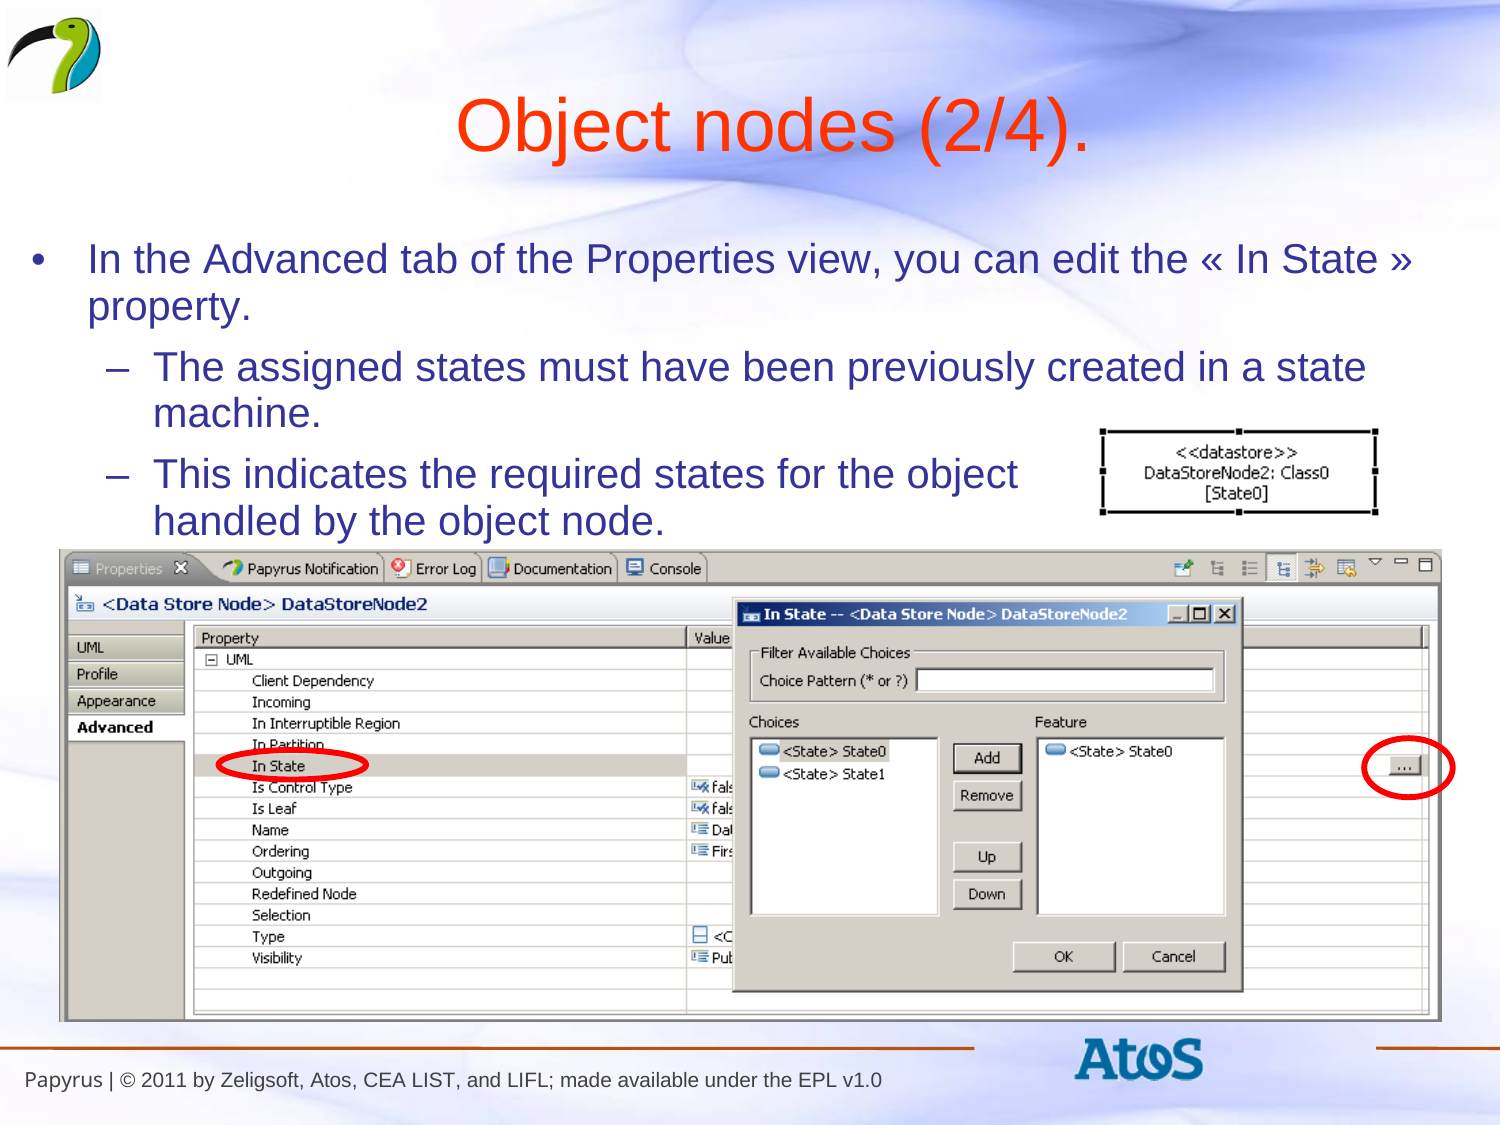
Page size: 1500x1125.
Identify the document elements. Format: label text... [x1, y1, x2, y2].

list In the Advanced tab of the Properties view, you can edit the « In State » property. The assigned states must have been previously created in a state machine. This indicates the required states for the object handled by the object node. [31, 236, 1469, 960]
title Object nodes (2/4). [283, 72, 1264, 178]
picture [0, 0, 1500, 1125]
